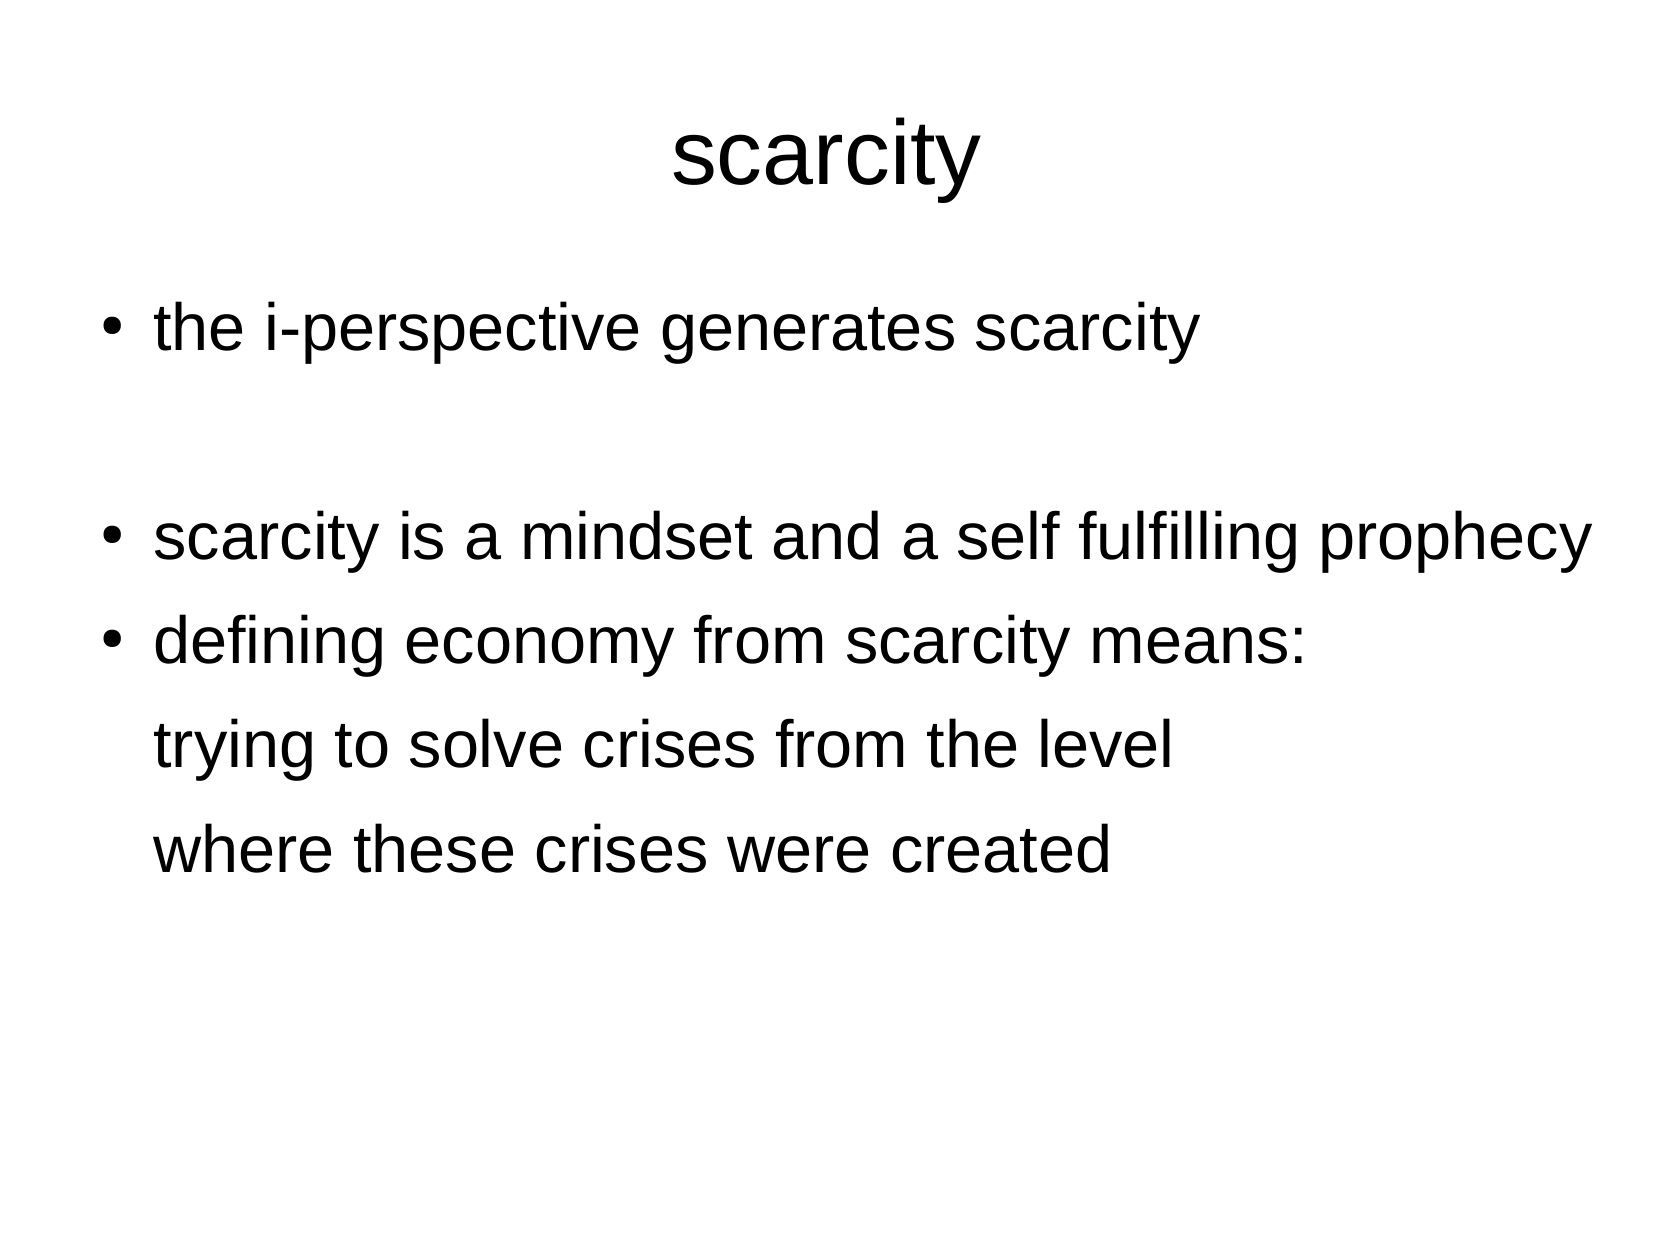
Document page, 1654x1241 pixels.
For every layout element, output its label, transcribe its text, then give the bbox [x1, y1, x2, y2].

title scarcity [82, 56, 1571, 250]
list the i-perspective generates scarcity scarcity is a mindset and a self fulfilling prophecy defining economy from scarcity means: trying to solve crises from the level where these crises were created [82, 290, 1625, 1109]
